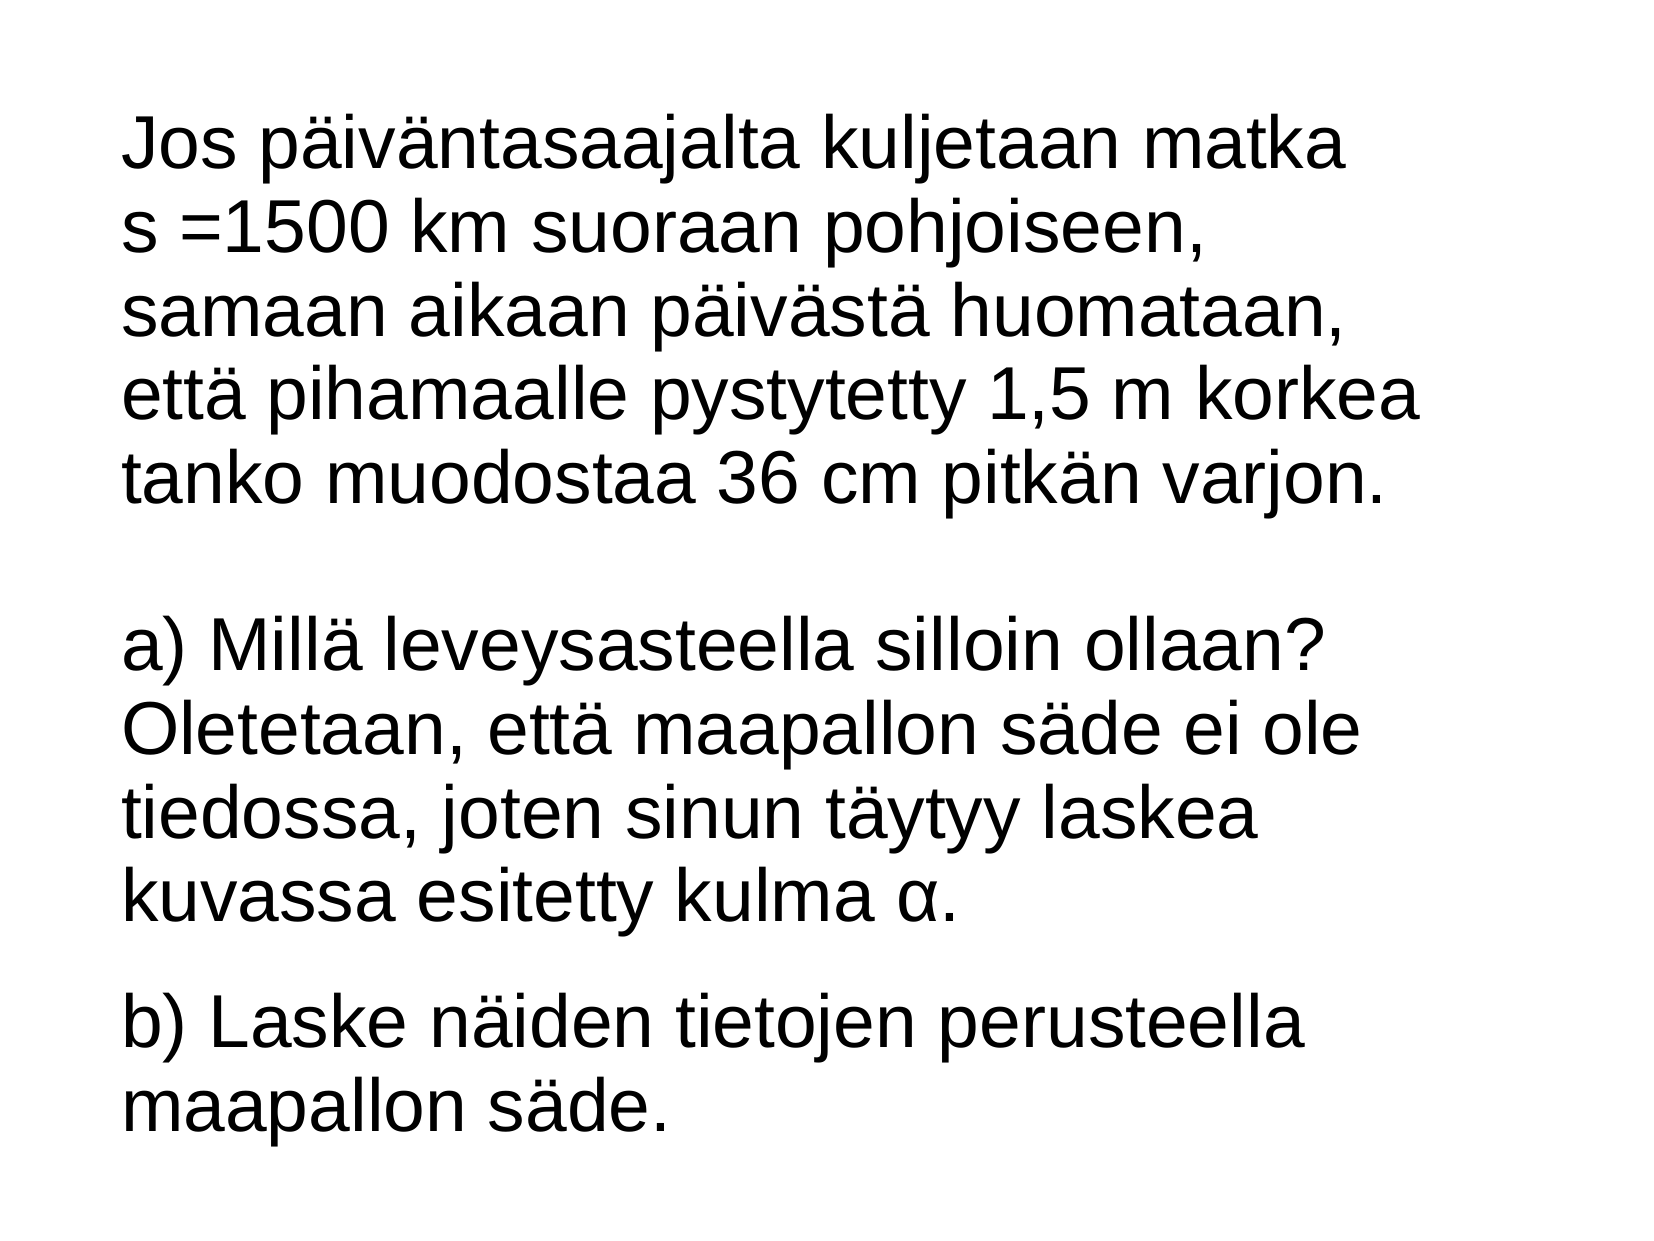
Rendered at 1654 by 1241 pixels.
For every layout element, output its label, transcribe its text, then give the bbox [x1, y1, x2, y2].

text_box Jos päiväntasaajalta kuljetaan matka s =1500 km suoraan pohjoiseen, samaan aikaan päivästä huomataan, että pihamaalle pystytetty 1,5 m korkea tanko muodostaa 36 cm pitkän varjon. a) Millä leveysasteella silloin ollaan? Oletetaan, että maapallon säde ei ole tiedossa, joten sinun täytyy laskea kuvassa esitetty kulma α. b) Laske näiden tietojen perusteella maapallon säde. [106, 94, 1489, 1241]
